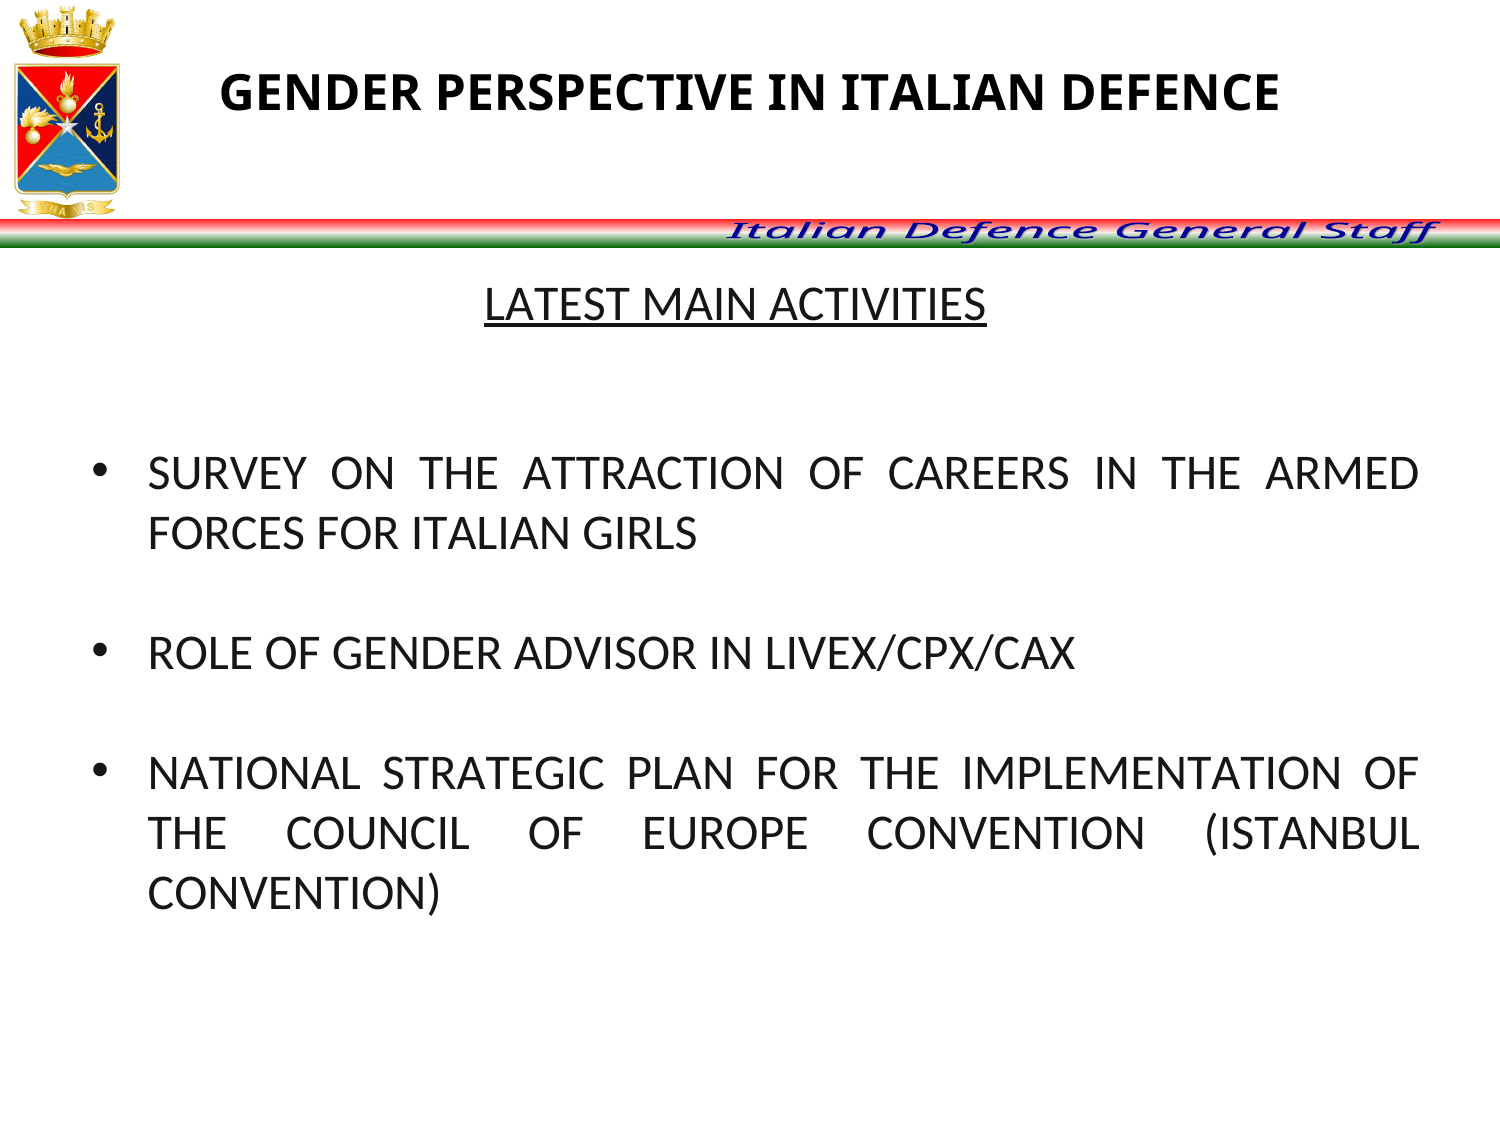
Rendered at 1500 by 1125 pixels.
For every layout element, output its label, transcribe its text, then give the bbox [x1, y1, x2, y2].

text_box GENDER PERSPECTIVE IN ITALIAN DEFENCE [0, 53, 1500, 121]
picture [14, 6, 120, 53]
text_box LATEST MAIN ACTIVITIES [100, 262, 1371, 338]
picture [14, 121, 120, 219]
text_box SURVEY ON THE ATTRACTION OF CAREERS IN THE ARMED FORCES FOR ITALIAN GIRLS ROLE OF GENDER ADVISOR IN LIVEX/CPX/CAX NATIONAL STRATEGIC PLAN FOR THE IMPLEMENTATION OF THE COUNCIL OF EUROPE CONVENTION (ISTANBUL CONVENTION) [76, 431, 1436, 928]
